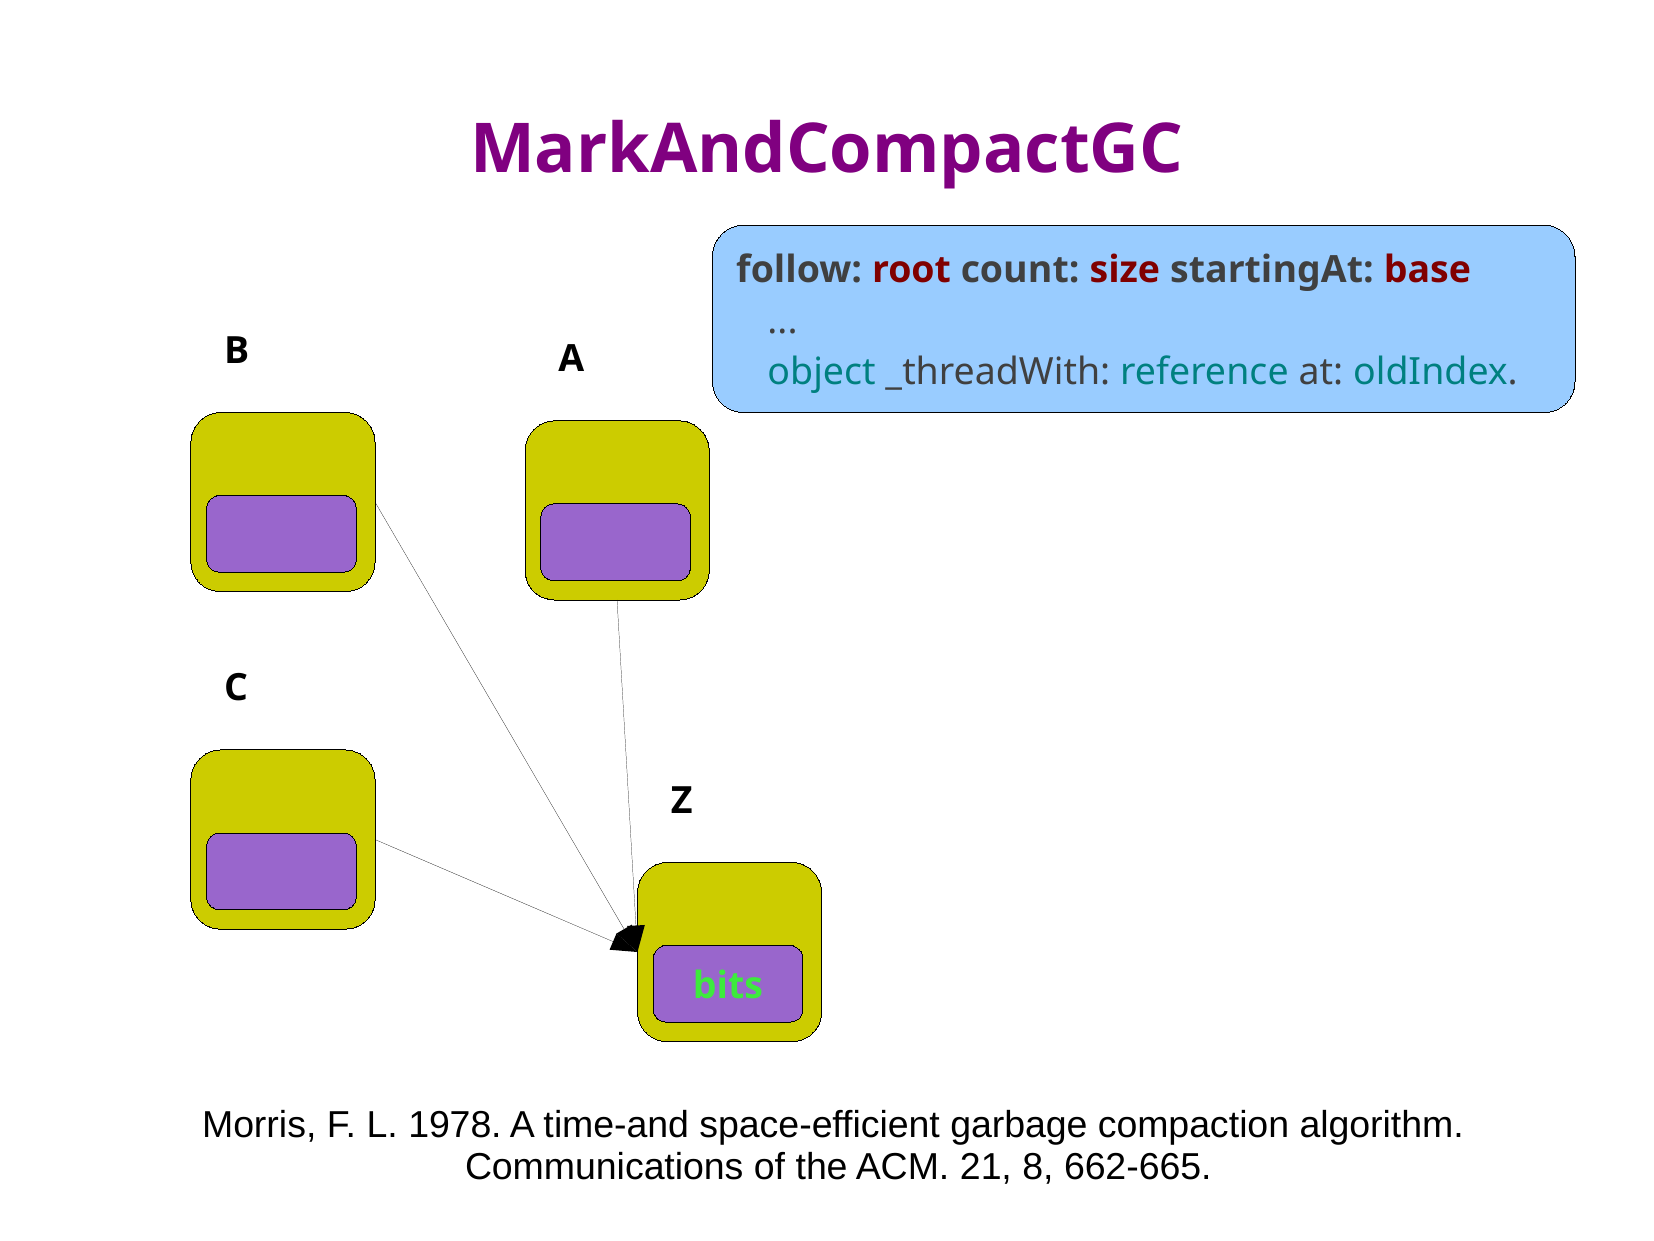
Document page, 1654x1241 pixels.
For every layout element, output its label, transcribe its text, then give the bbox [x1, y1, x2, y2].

text_box follow: root count: size startingAt: base ... object _threadWith: reference at: oldIndex. [712, 225, 1576, 413]
text_box A [525, 420, 710, 601]
text_box bits [653, 945, 803, 1023]
text_box Morris, F. L. 1978. A time-and space-efficient garbage compaction algorithm. Communications of the ACM. 21, 8, 662-665. [187, 1096, 1480, 1196]
text_box [540, 503, 691, 581]
text_box C [190, 749, 376, 930]
text_box [206, 833, 357, 910]
text_box B [190, 412, 376, 592]
text_box Z [637, 862, 822, 1042]
text_box MarkAndCompactGC [143, 91, 1511, 209]
text_box [206, 495, 357, 573]
